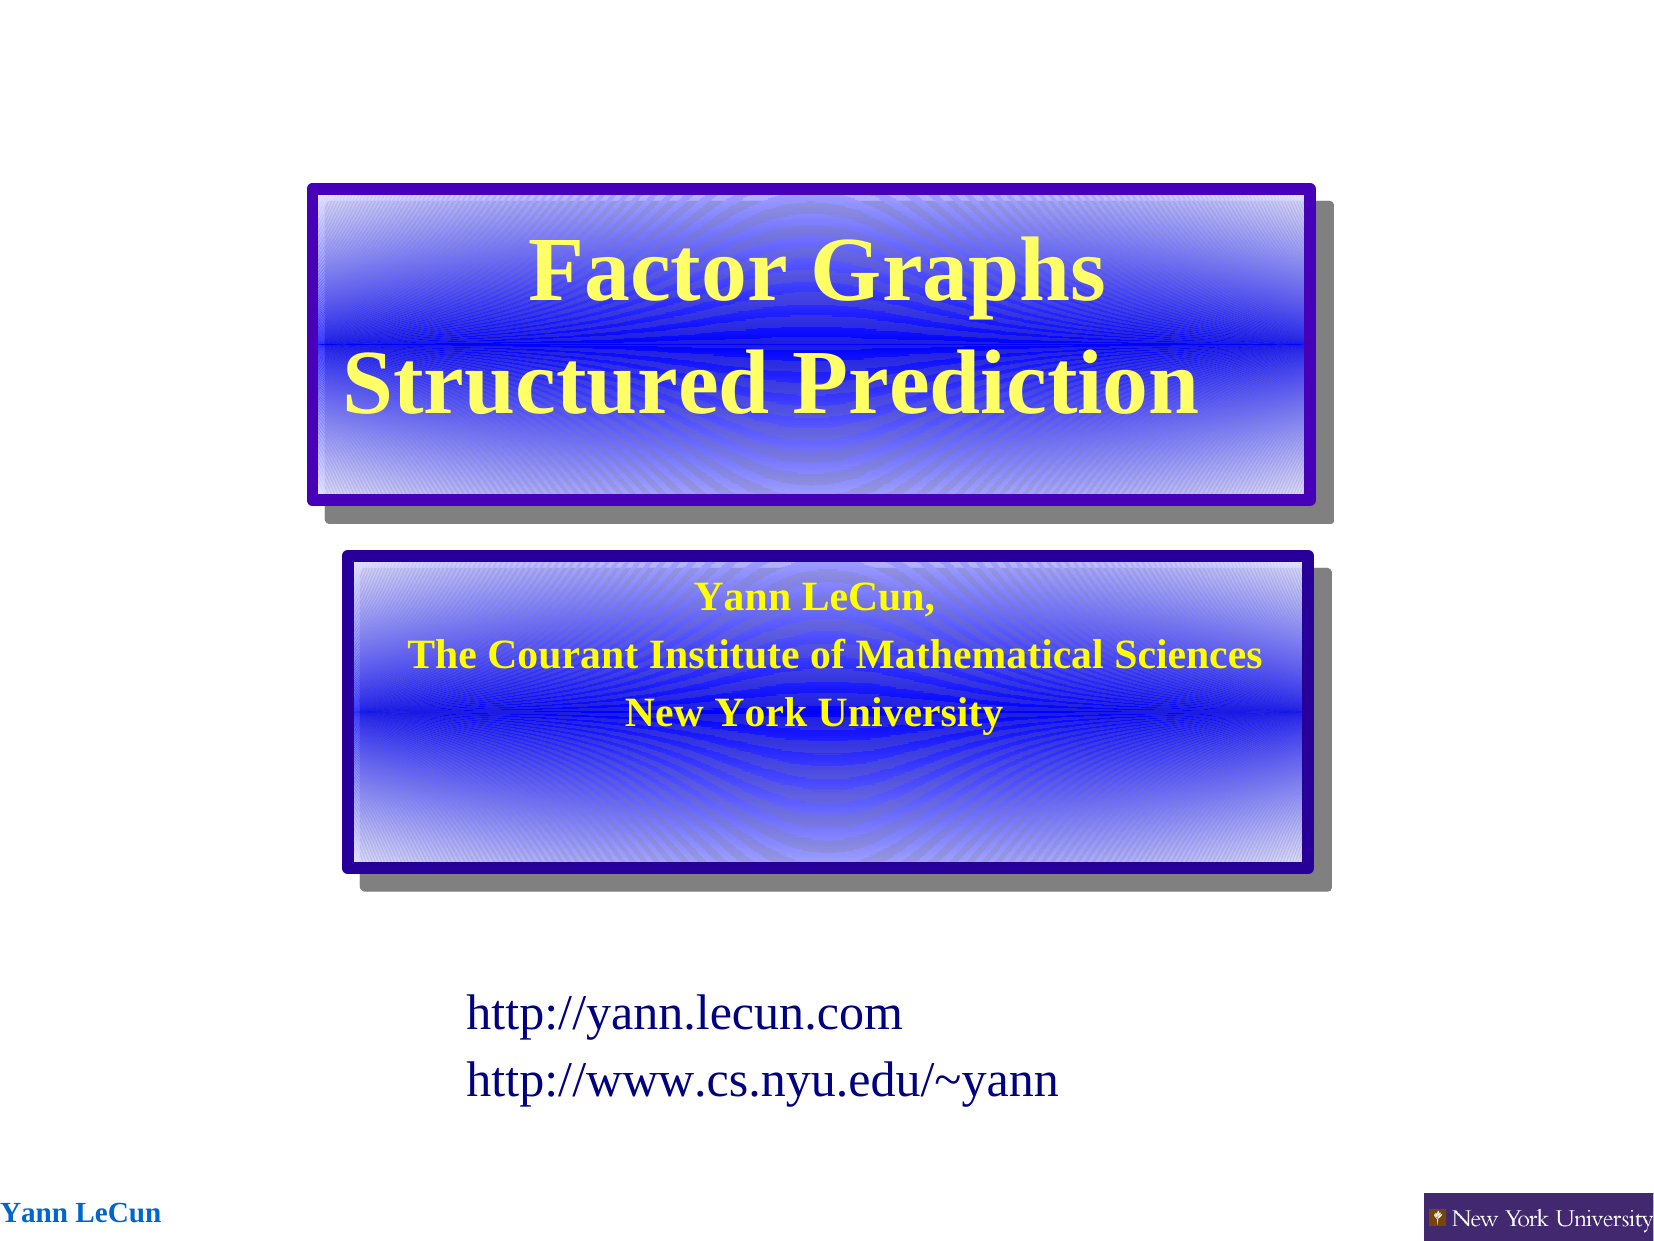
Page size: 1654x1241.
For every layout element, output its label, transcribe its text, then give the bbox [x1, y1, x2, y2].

text_box Yann LeCun, The Courant Institute of Mathematical Sciences New York University [347, 555, 1309, 869]
text_box Factor Graphs Structured Prediction [312, 188, 1310, 501]
text_box http://yann.lecun.com http://www.cs.nyu.edu/~yann [466, 984, 1060, 1190]
picture [1424, 1193, 1654, 1241]
